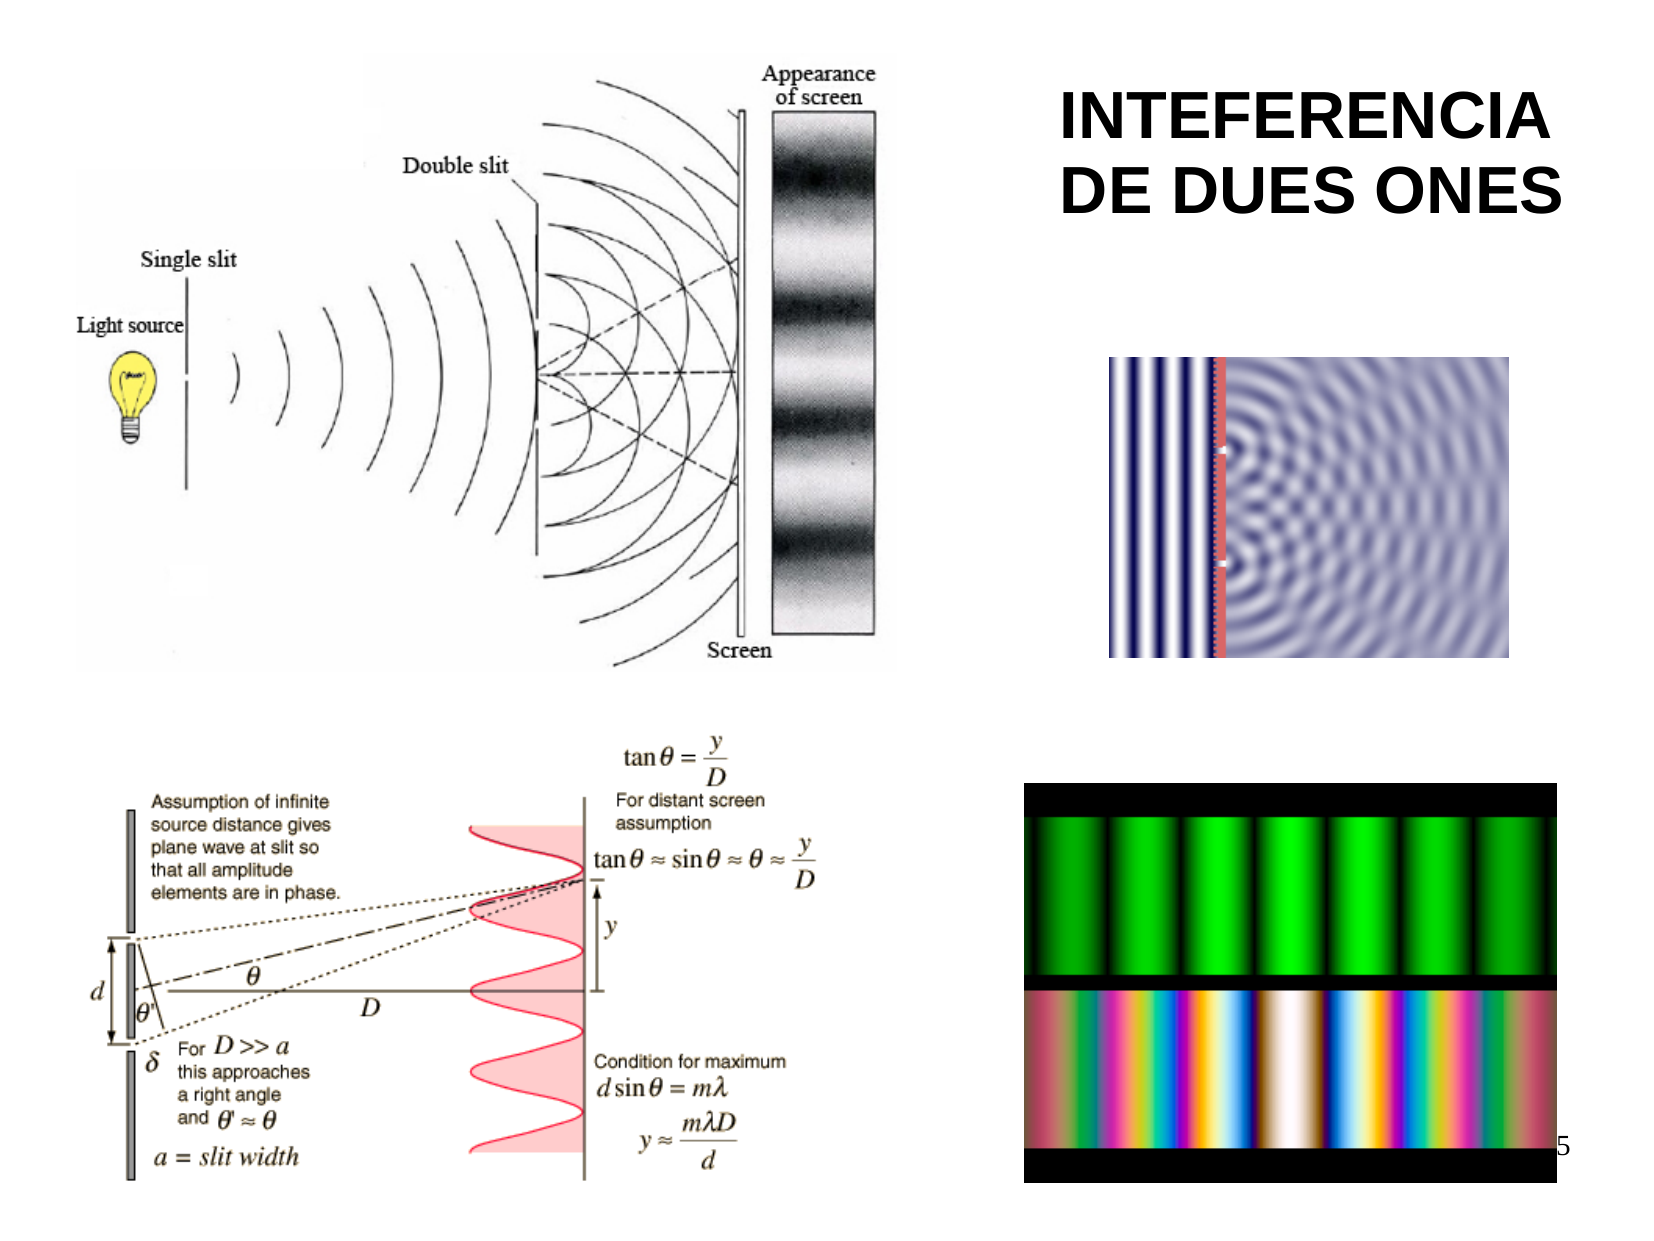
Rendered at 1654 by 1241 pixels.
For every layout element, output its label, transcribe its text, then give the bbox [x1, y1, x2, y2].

picture [1109, 357, 1509, 658]
picture [70, 719, 835, 1195]
text_box INTEFERENCIA DE DUES ONES [1045, 70, 1606, 274]
picture [76, 53, 897, 672]
picture [1024, 783, 1557, 1183]
